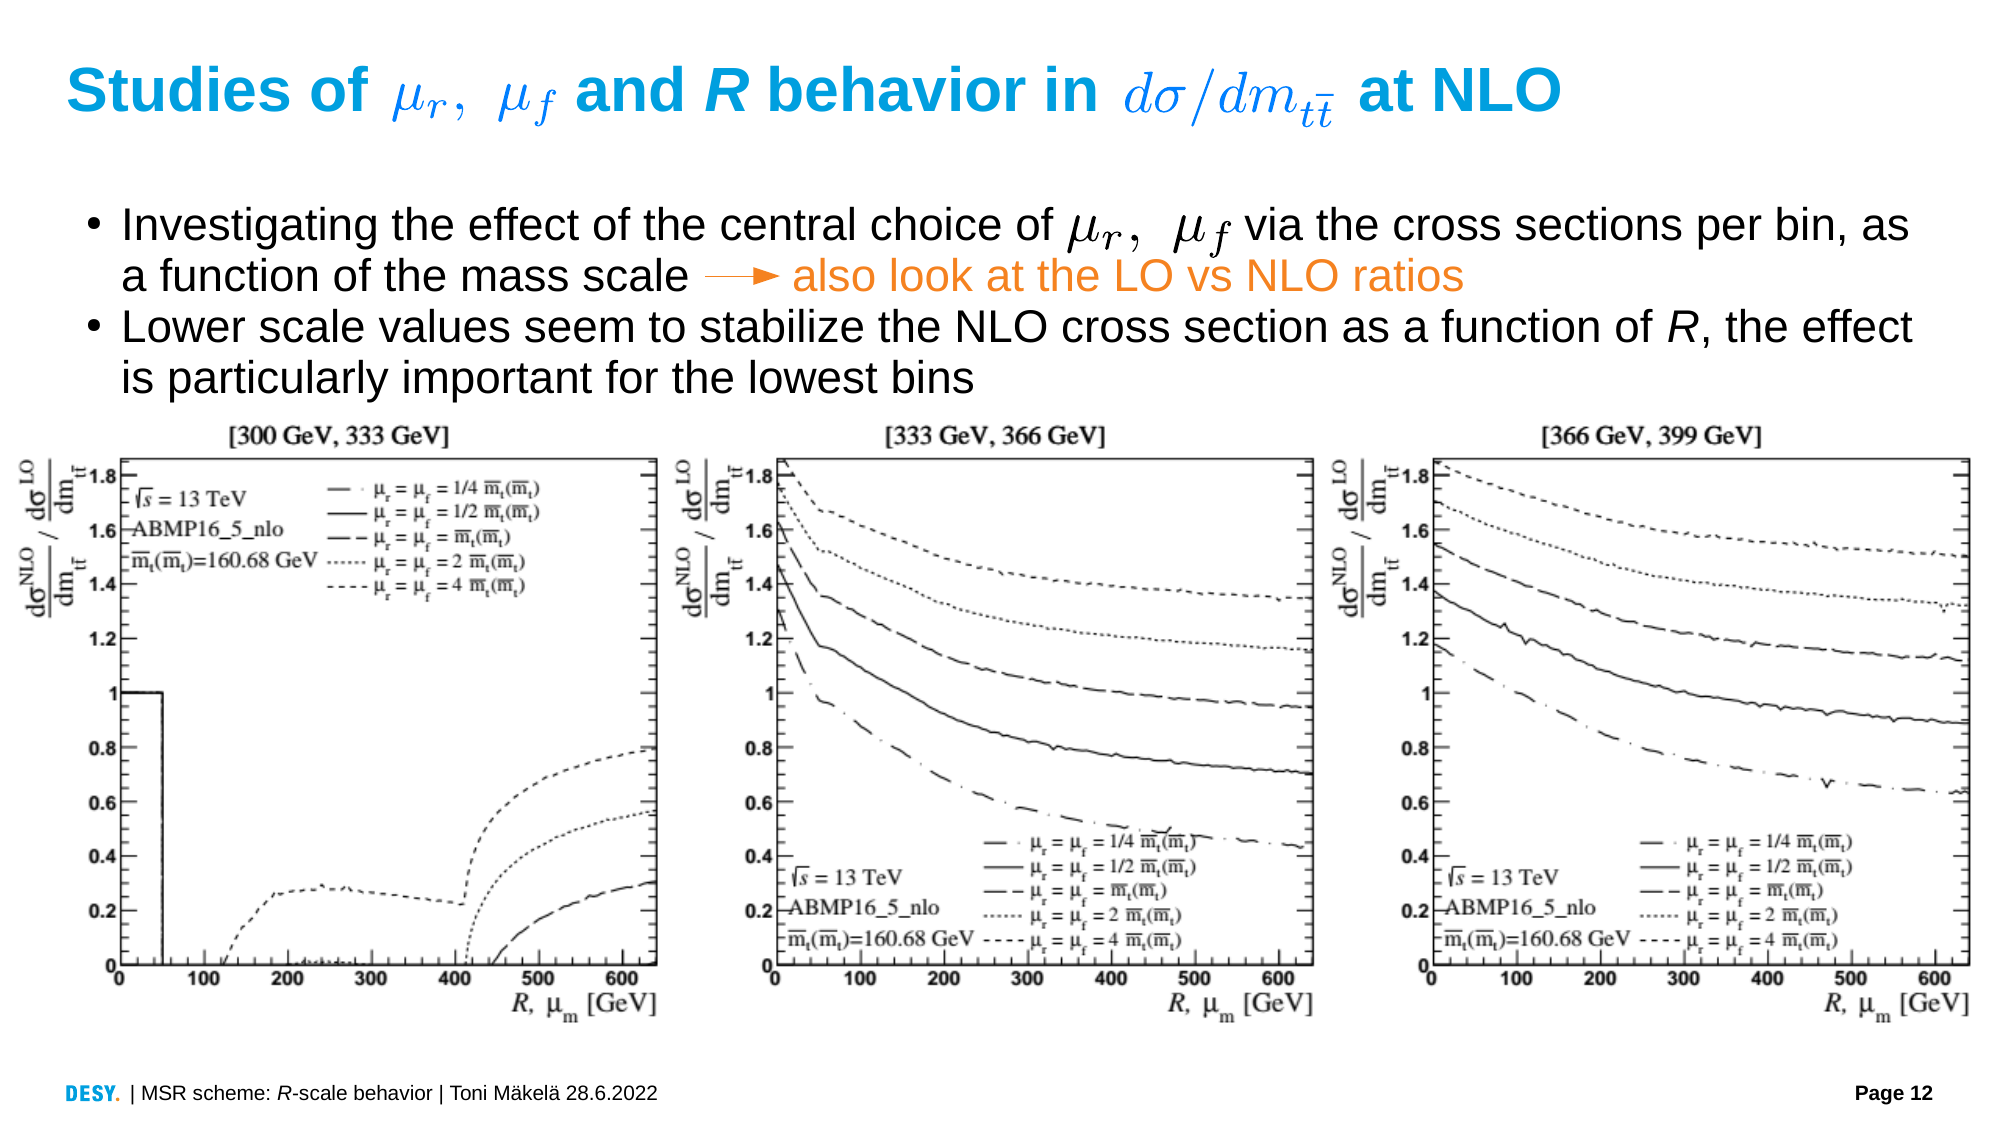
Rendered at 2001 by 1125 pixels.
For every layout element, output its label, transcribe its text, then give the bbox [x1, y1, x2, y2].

text_box Investigating the effect of the central choice of via the cross sections per bin, as a function of the mass scale also look at the LO vs NLO ratios Lower scale values seem to stabilize the NLO cross section as a function of R, the effect is particularly important for the lowest bins [71, 191, 1936, 412]
footer | MSR scheme: R-scale behavior | Toni Mäkelä 28.6.2022 [129, 1079, 1762, 1111]
text_box [392, 83, 557, 127]
picture [14, 416, 1980, 1065]
text_box [1067, 215, 1232, 258]
title Studies of and R behavior in at NLO [66, 57, 1933, 132]
text_box [1125, 68, 1334, 128]
